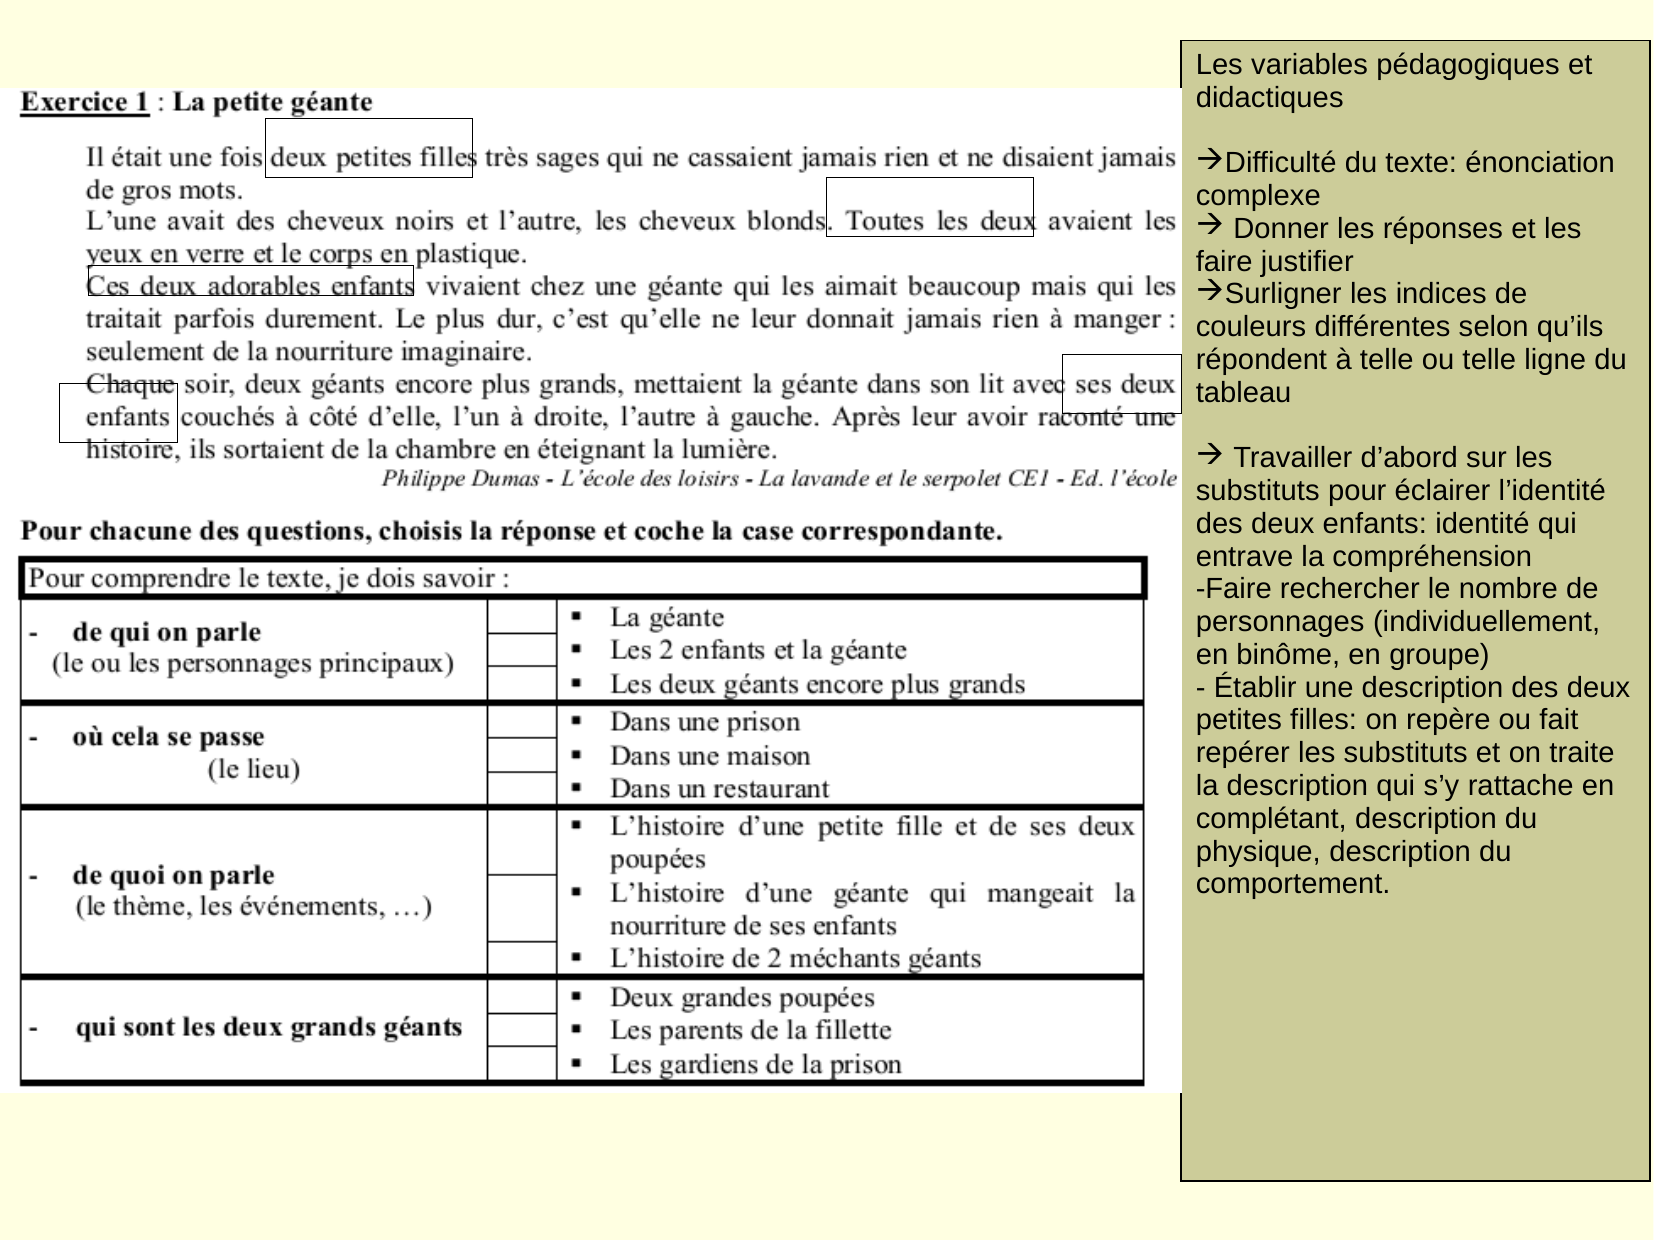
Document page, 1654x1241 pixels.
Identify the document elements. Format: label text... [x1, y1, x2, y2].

text_box [88, 265, 414, 296]
picture [0, 88, 1182, 1093]
text_box Les variables pédagogiques et didactiques Difficulté du texte: énonciation complexe Donner les réponses et les faire justifier Surligner les indices de couleurs différentes selon qu’ils répondent à telle ou telle ligne du tableau Travailler d’abord sur les substituts pour éclairer l’identité des deux enfants: identité qui entrave la compréhension Faire rechercher le nombre de personnages (individuellement, en binôme, en groupe) Établir une description des deux petites filles: on repère ou fait repérer les substituts et on traite la description qui s’y rattache en complétant, description du physique, description du comportement. [1181, 40, 1650, 1182]
text_box [1062, 354, 1182, 414]
text_box [59, 383, 178, 443]
text_box [265, 118, 473, 178]
text_box [826, 177, 1034, 237]
